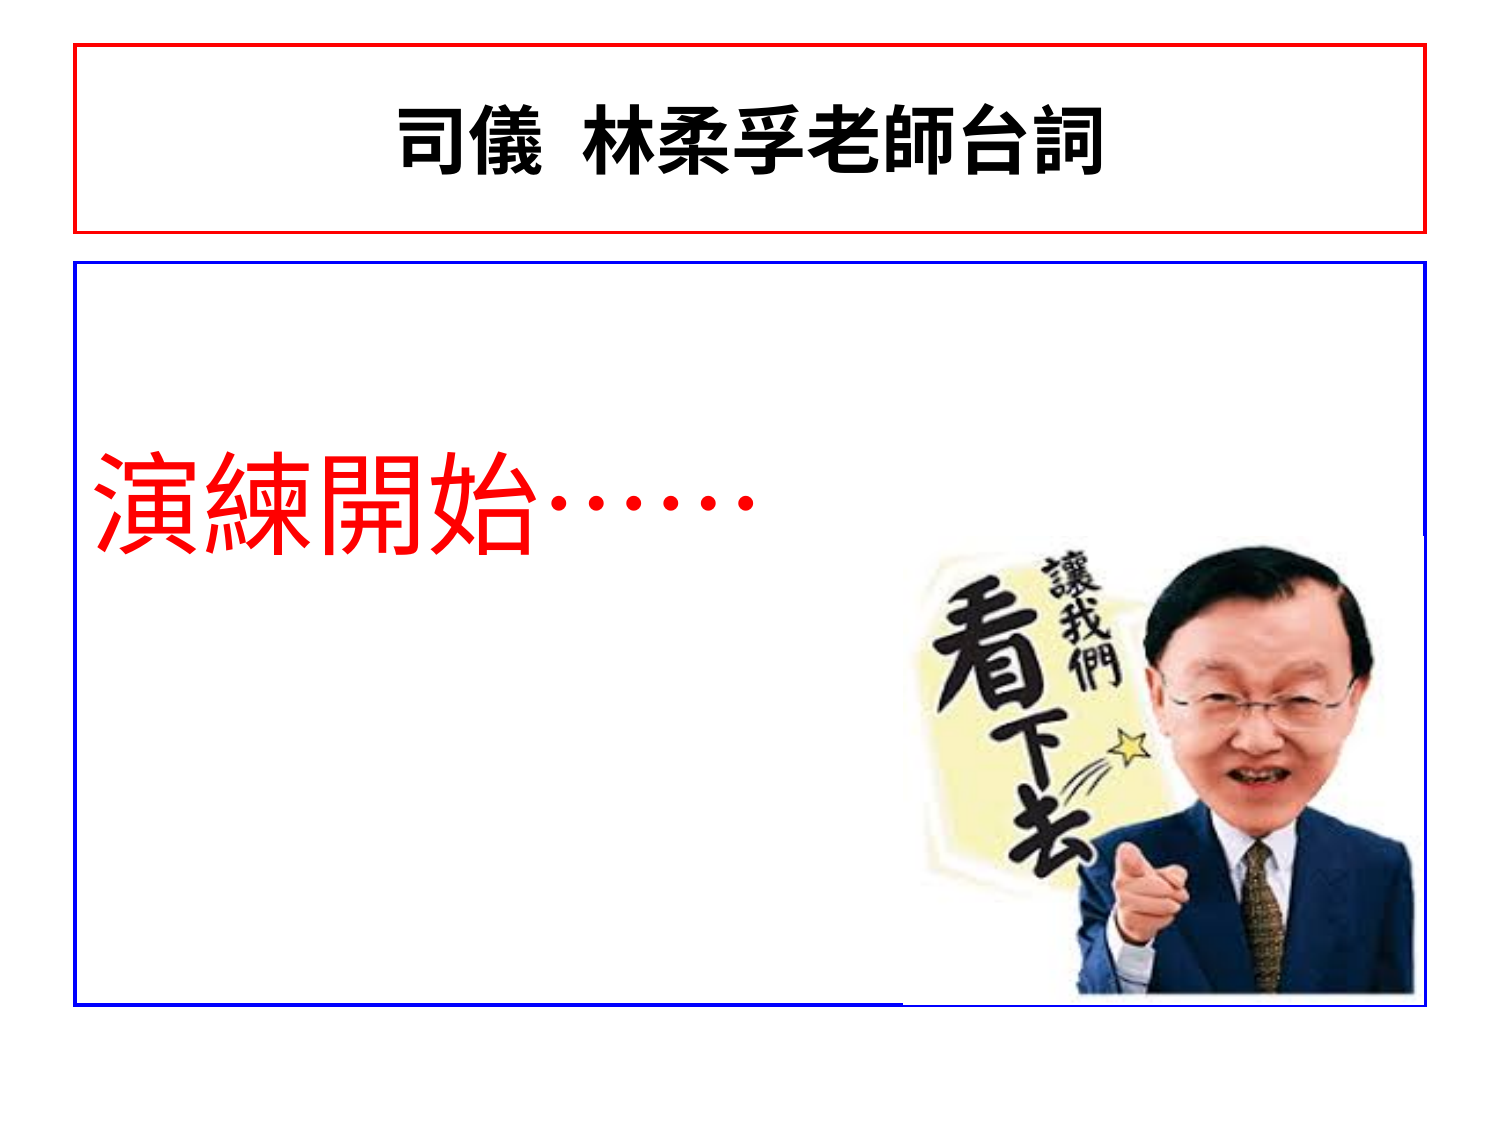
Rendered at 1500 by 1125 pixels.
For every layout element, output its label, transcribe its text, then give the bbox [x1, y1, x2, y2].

list 演練開始…… [75, 262, 1426, 1005]
picture [903, 536, 1424, 1005]
title 司儀 林柔孚老師台詞 [75, 45, 1426, 233]
